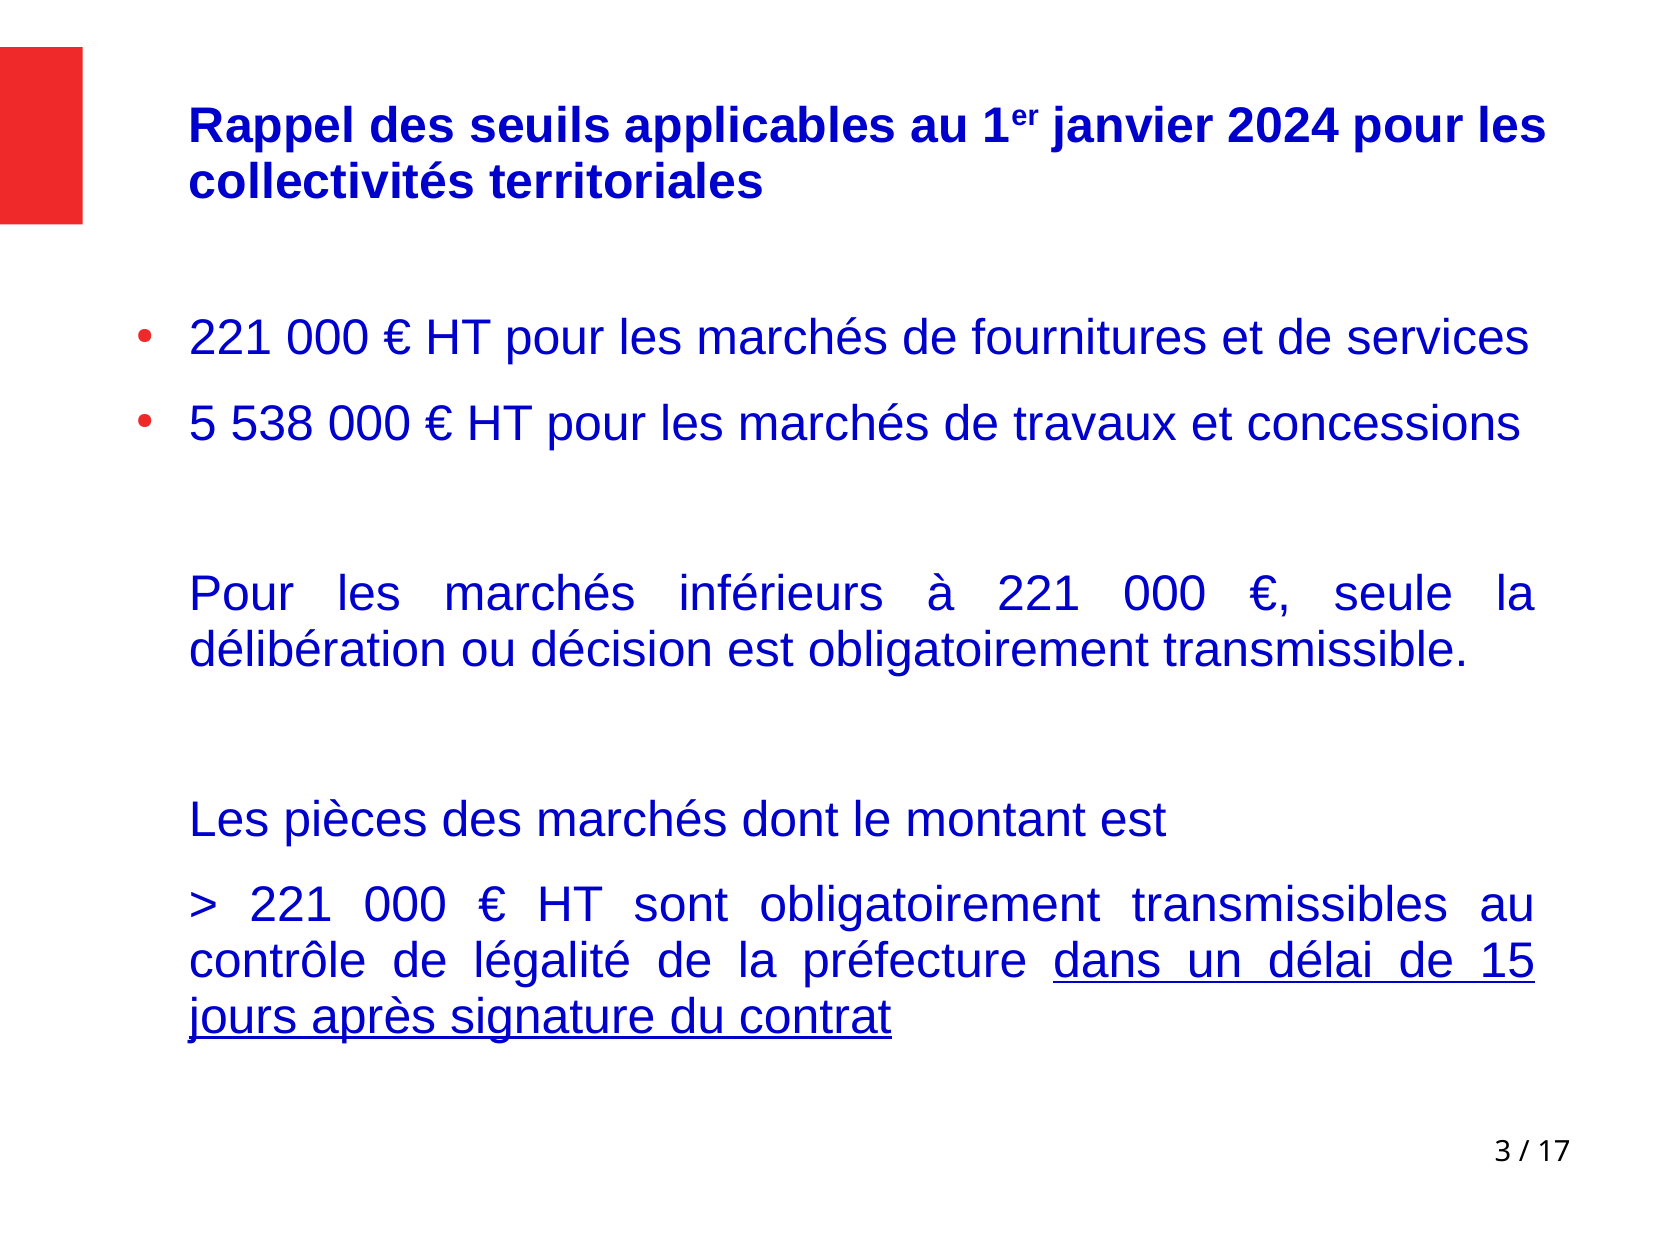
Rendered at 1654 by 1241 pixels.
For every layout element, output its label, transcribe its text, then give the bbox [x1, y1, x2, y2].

list 221 000 € HT pour les marchés de fournitures et de services 5 538 000 € HT pour les marchés de travaux et concessions Pour les marchés inférieurs à 221 000 €, seule la délibération ou décision est obligatoirement transmissible. Les pièces des marchés dont le montant est > 221 000 € HT sont obligatoirement transmissibles au contrôle de légalité de la préfecture dans un délai de 15 jours après signature du contrat [118, 224, 1536, 1016]
title Rappel des seuils applicables au 1er janvier 2024 pour les collectivités territoriales [118, 27, 1571, 278]
